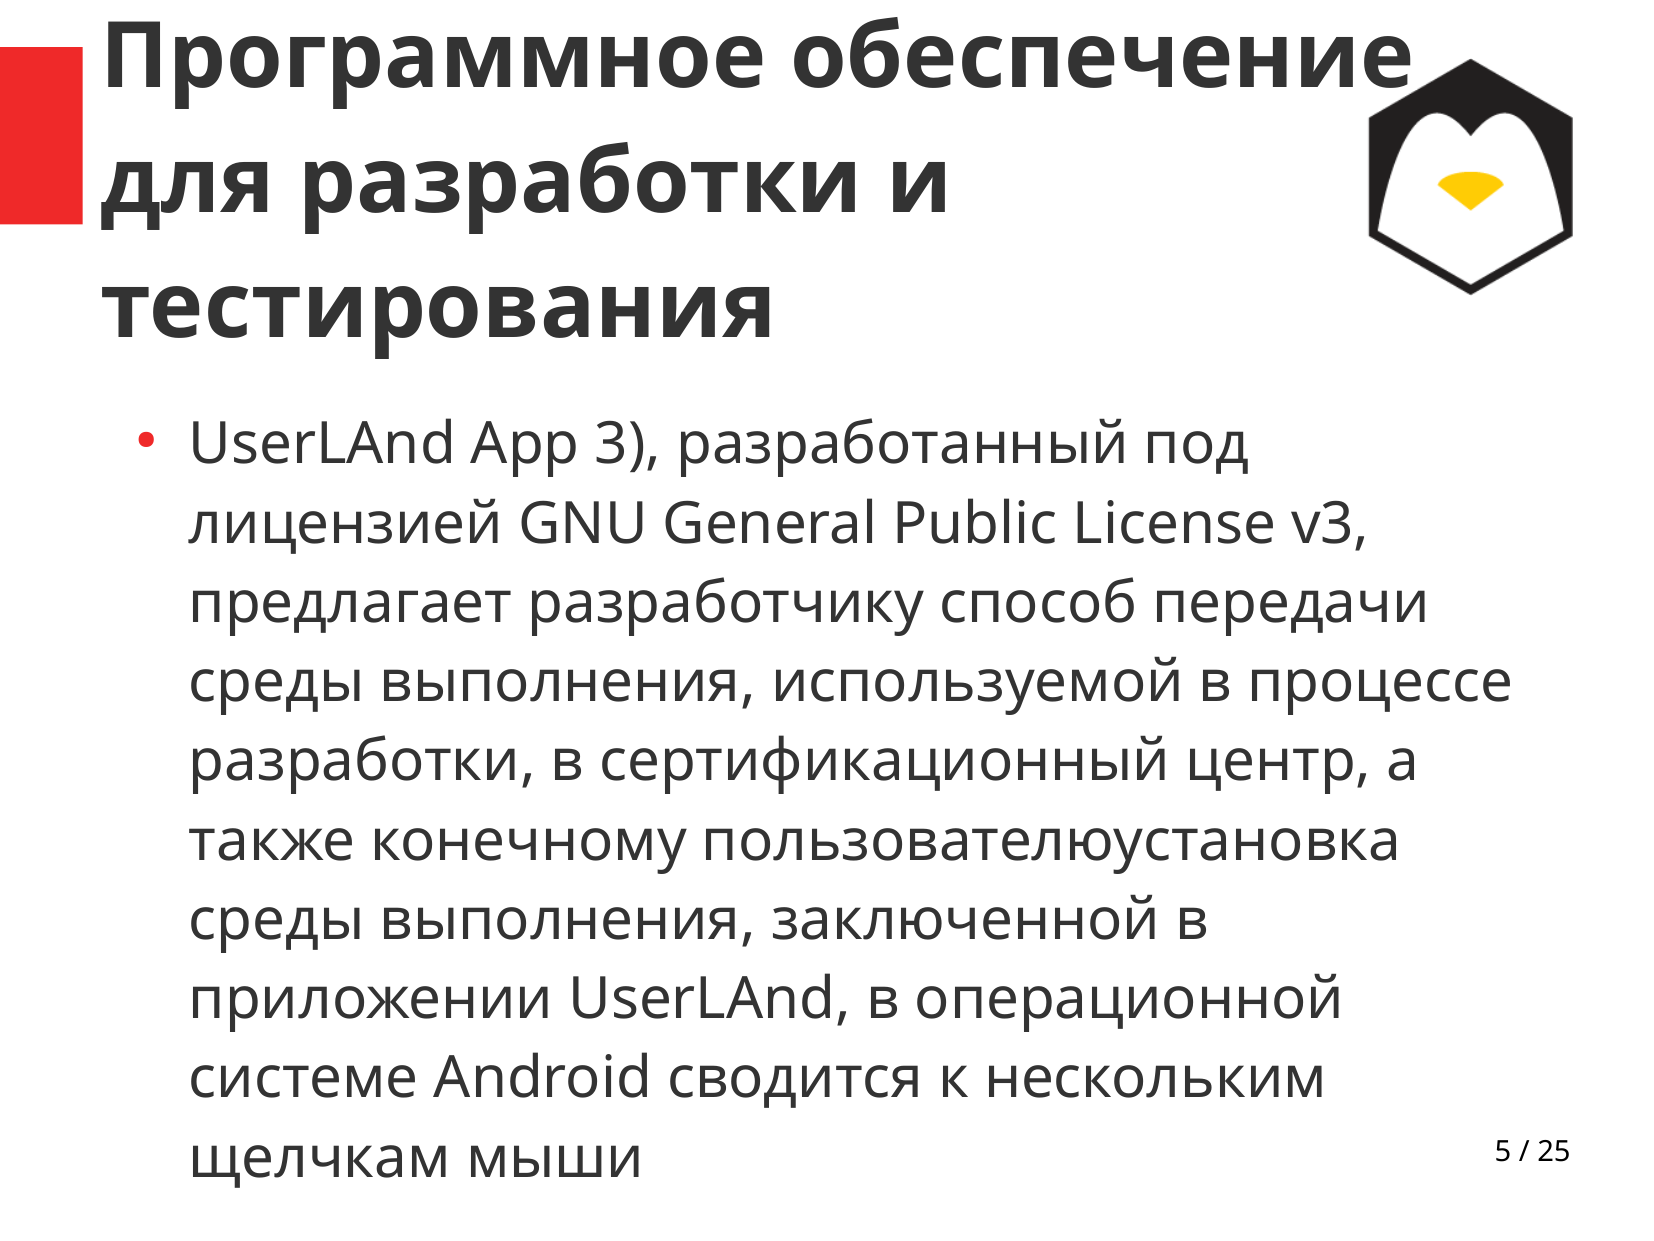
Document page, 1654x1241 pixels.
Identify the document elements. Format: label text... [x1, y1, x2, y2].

list UserLAnd App 3), разработанный под лицензией GNU General Public License v3, предлагает разработчику способ передачи среды выполнения, используемой в процессе разработки, в сертификационный центр, а также конечному пользователюустановка среды выполнения, заключенной в приложении UserLAnd, в операционной системе Android сводится к нескольким щелчкам мыши [118, 401, 1536, 1121]
picture [1352, 58, 1589, 296]
title Программное обеспечение для разработки и тестирования [100, 0, 1554, 365]
